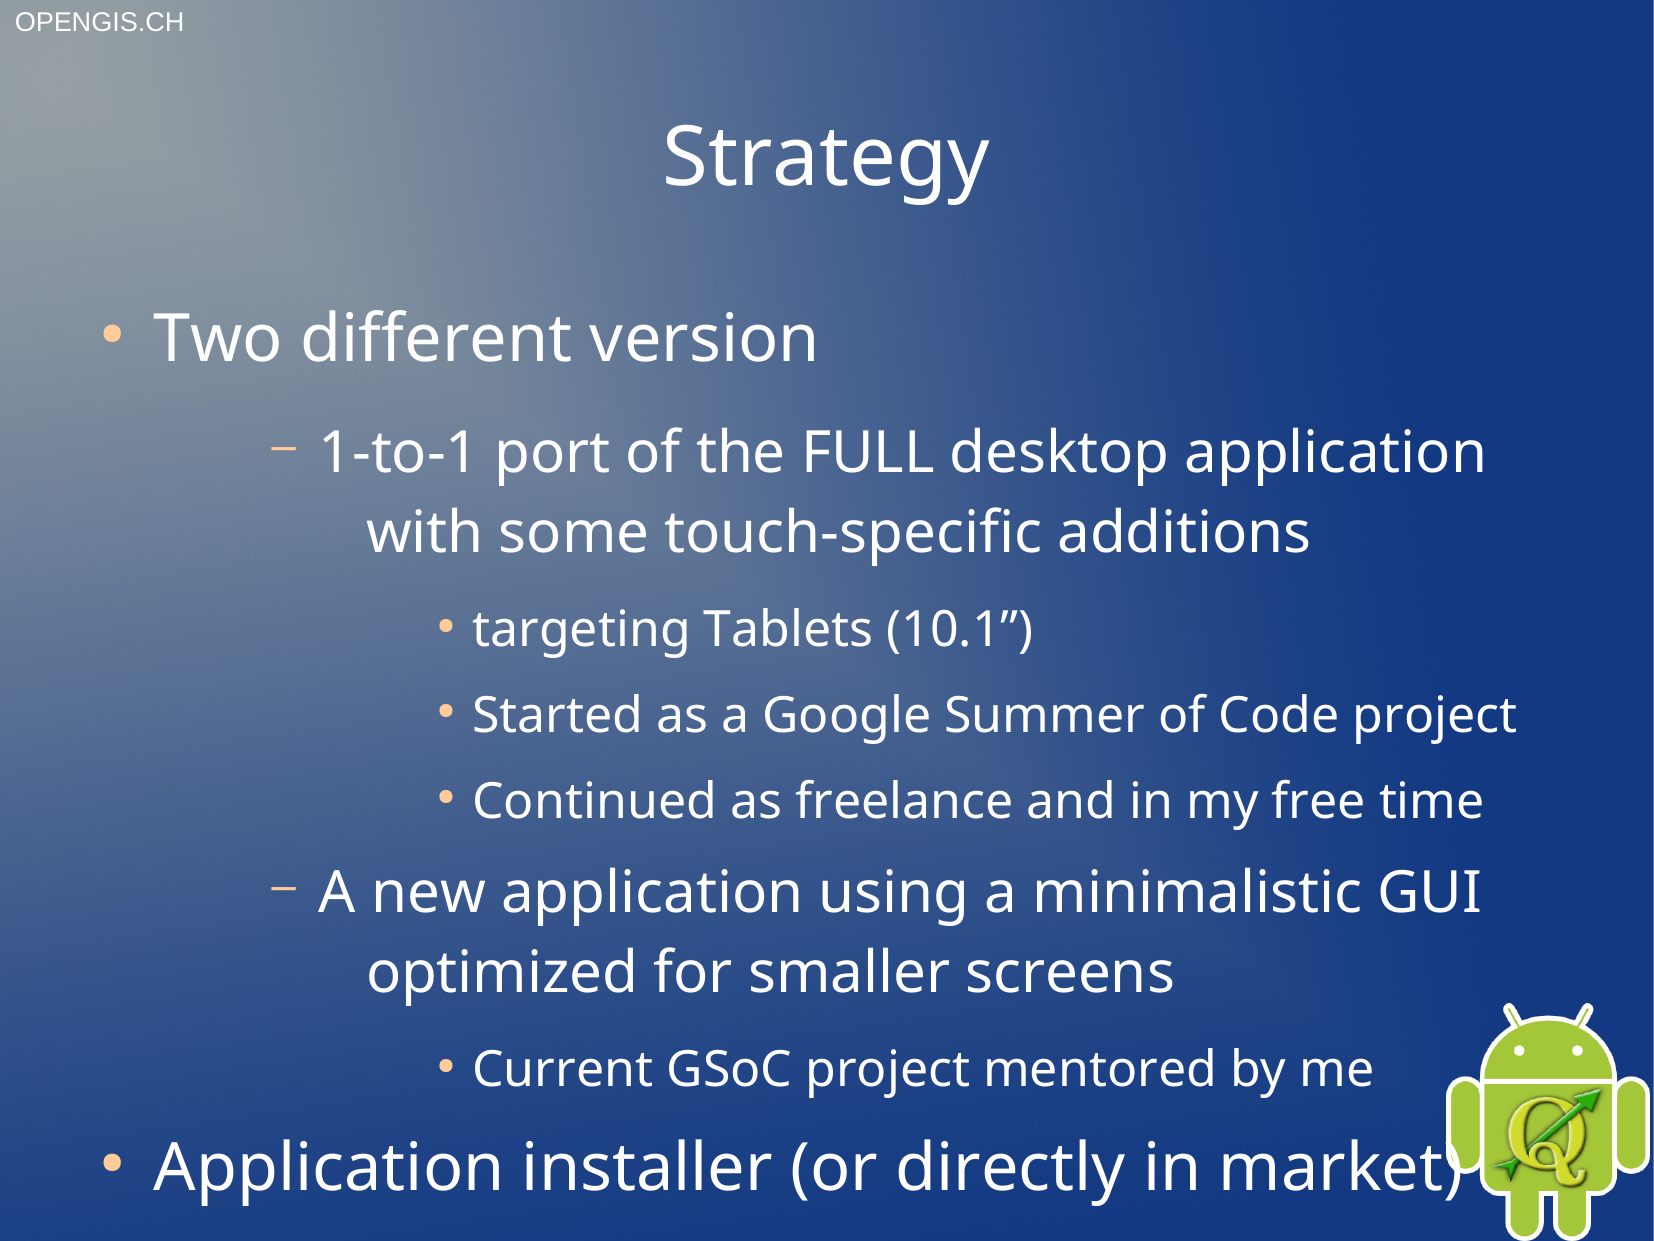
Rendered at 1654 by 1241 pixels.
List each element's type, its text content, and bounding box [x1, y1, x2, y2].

title Strategy [82, 49, 1571, 257]
picture [0, 0, 1654, 1241]
list Two different version 1-to-1 port of the FULL desktop application with some touch-specific additions targeting Tablets (10.1”) Started as a Google Summer of Code project Continued as freelance and in my free time A new application using a minimalistic GUI optimized for smaller screens Current GSoC project mentored by me Application installer (or directly in market) [82, 290, 1571, 1109]
